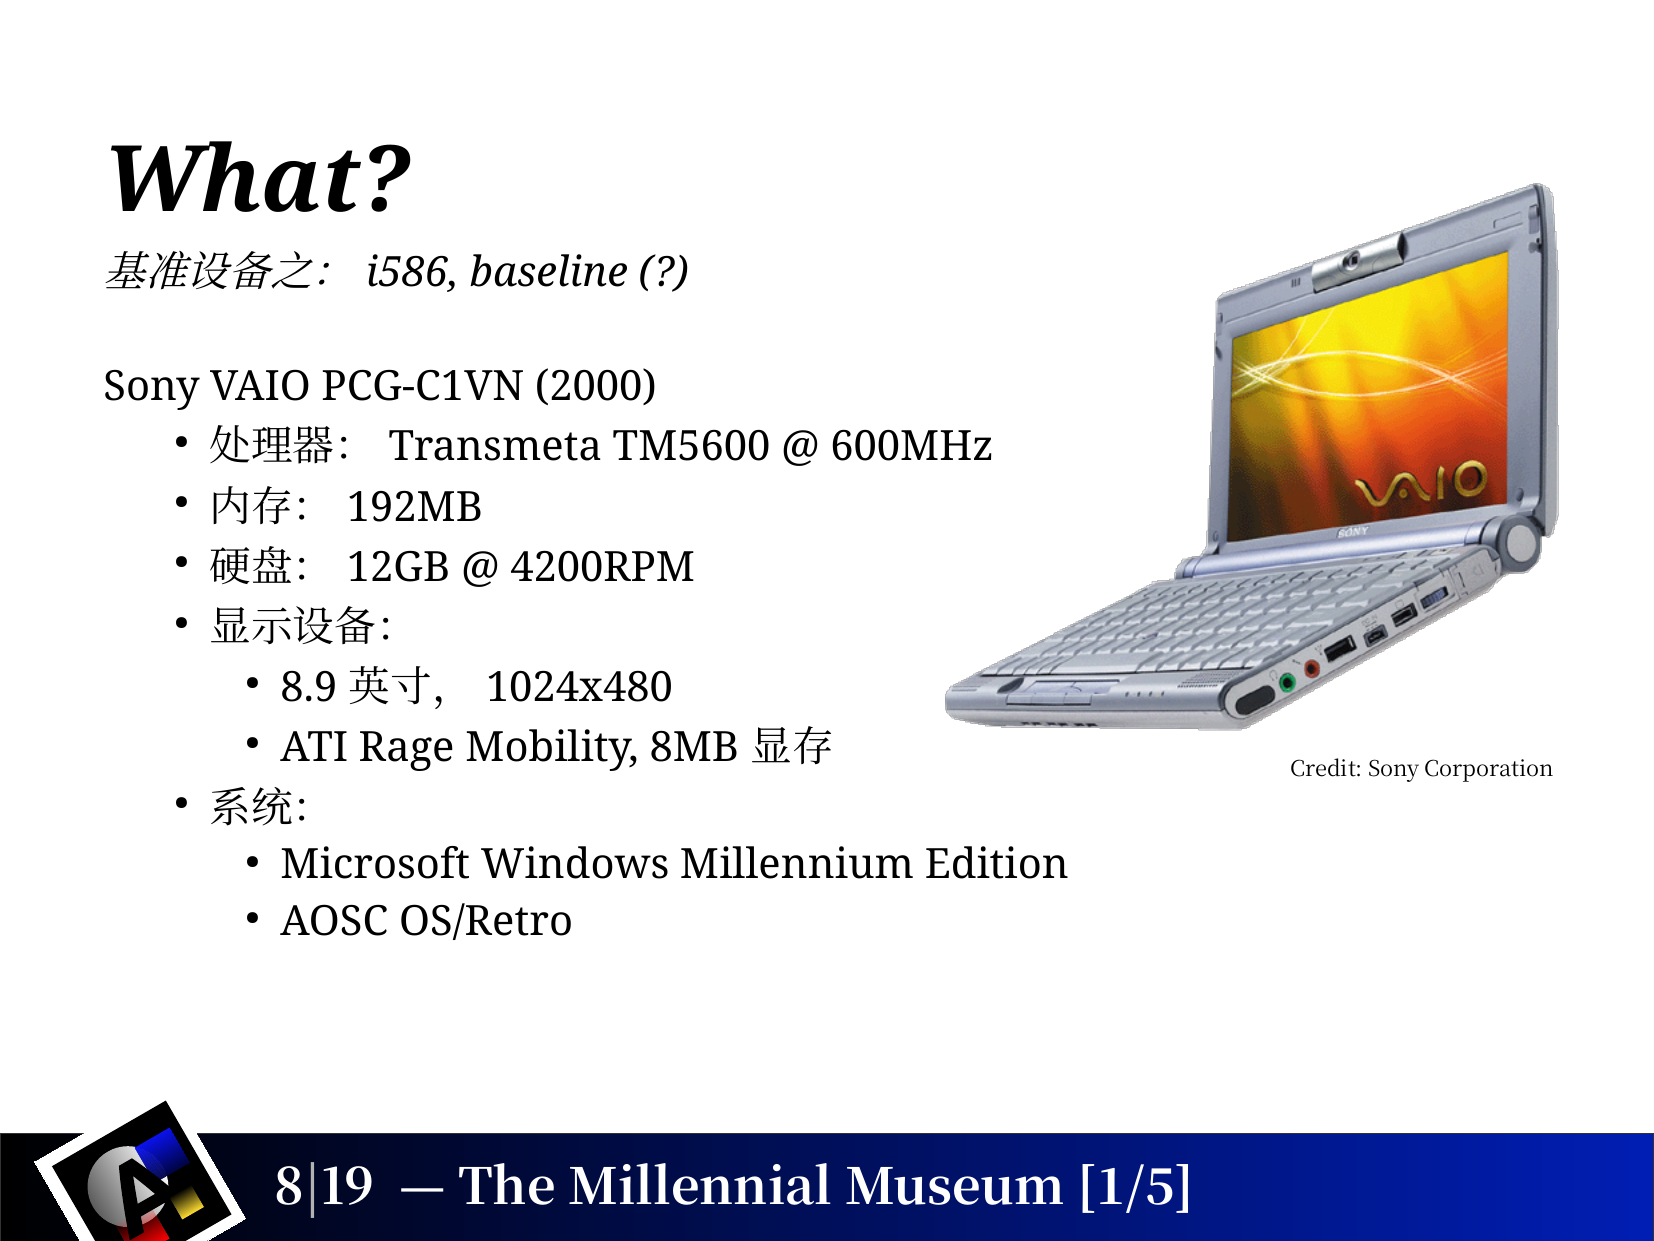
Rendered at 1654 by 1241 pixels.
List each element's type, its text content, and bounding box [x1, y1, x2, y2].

text_box <编号>|19 — <slide-name> [259, 1139, 1571, 1241]
picture [908, 174, 1575, 745]
text_box Credit: Sony Corporation [1275, 744, 1567, 791]
text_box [0, 1084, 1654, 1241]
text_box What? 基准设备之：i586, baseline (?) Sony VAIO PCG-C1VN (2000) 处理器：Transmeta TM5600 @ 600MHz 内存：192MB 硬盘：12GB @ 4200RPM 显示设备： 8.9英寸，1024x480 ATI Rage Mobility, 8MB显存 系统： Microsoft Windows Millennium Edition AOSC OS/Retro [88, 106, 1084, 955]
picture [51, 1100, 232, 1241]
